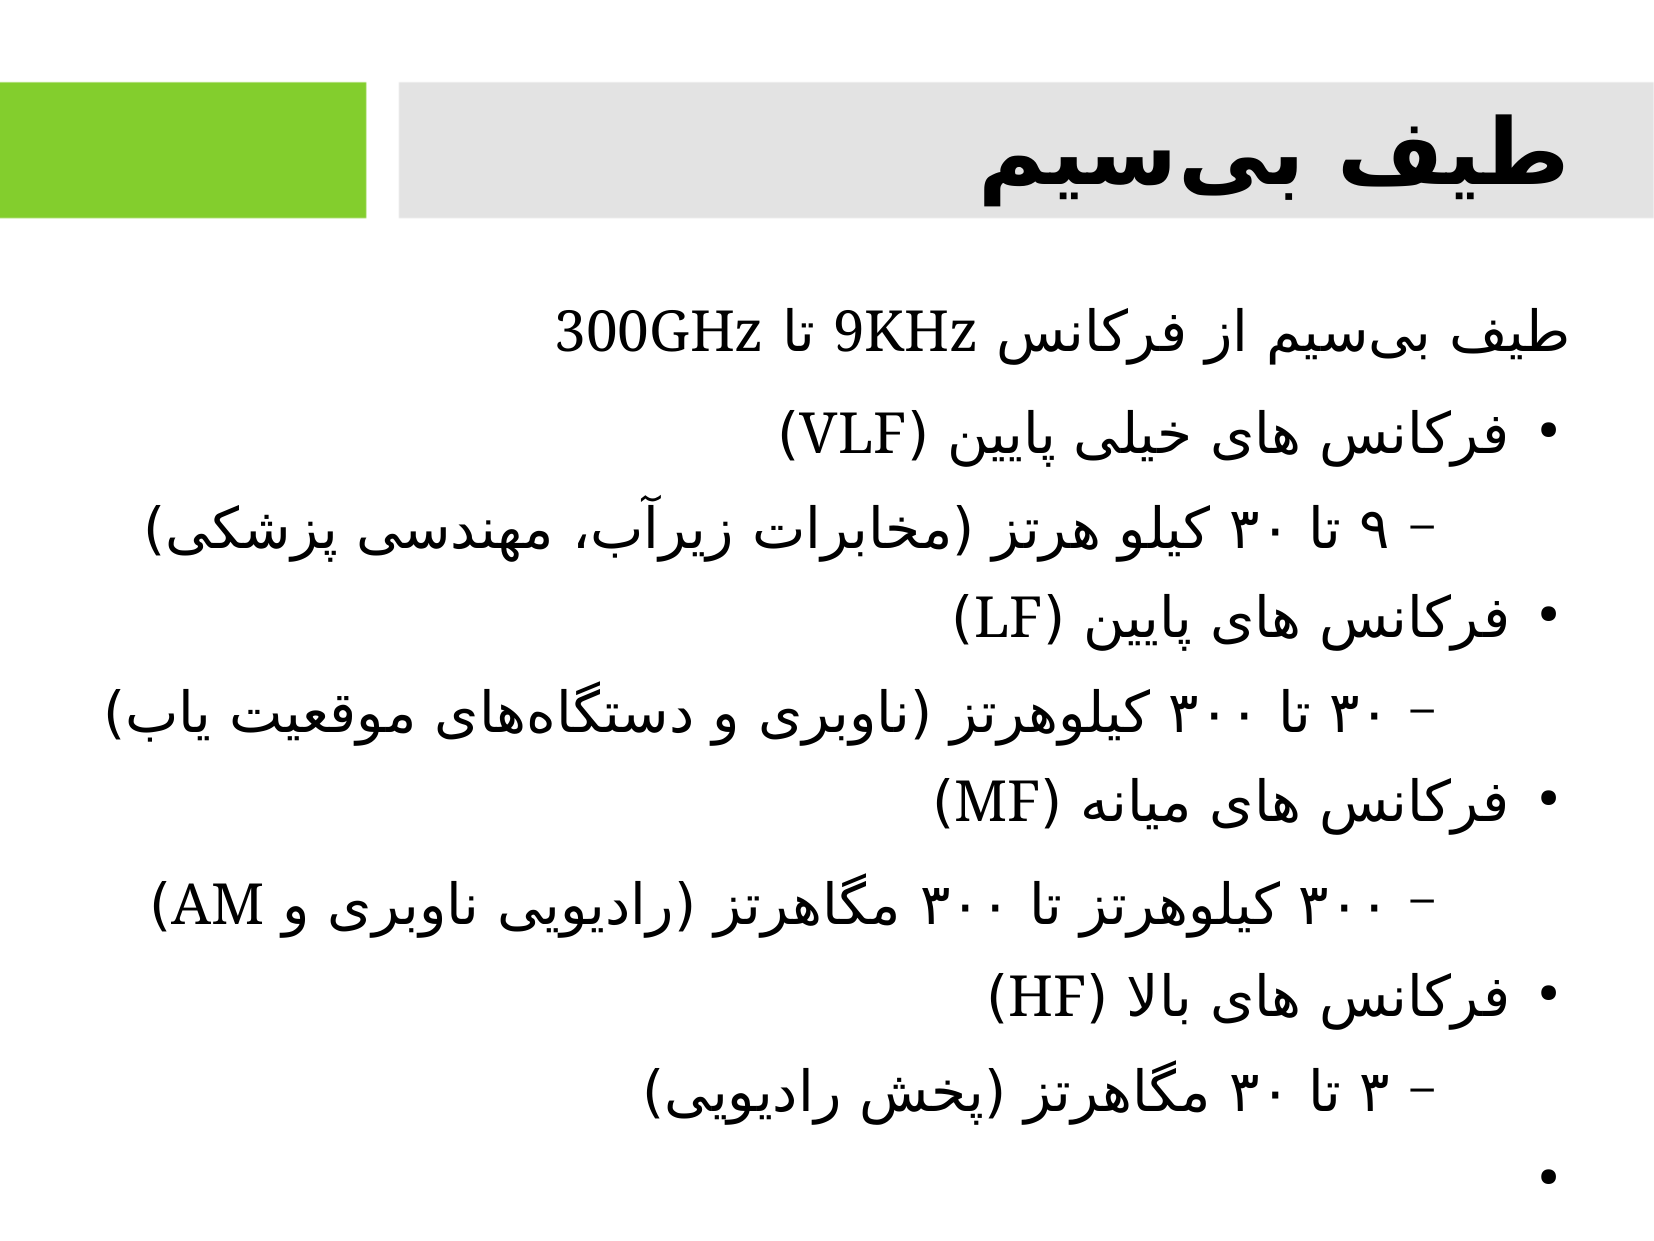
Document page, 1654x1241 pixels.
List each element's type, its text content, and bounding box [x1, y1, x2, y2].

picture [0, 0, 1654, 1241]
title طیف بی‌سیم [82, 49, 1571, 257]
list طیف بی‌سیم از فرکانس 9KHz تا 300GHz فرکانس های خیلی پایین (VLF) ۹ تا ۳۰ کیلو هرتز (مخابرات زیرآب، مهندسی پزشکی) فرکانس های پایین (LF) ۳۰ تا ۳۰۰ کیلوهرتز (ناوبری و دستگاه‌های موقعیت یاب) فرکانس های میانه (MF) ۳۰۰ کیلوهرتز تا ۳۰۰ مگاهرتز (رادیویی ناوبری و AM) فرکانس های بالا (HF) ۳ تا ۳۰ مگاهرتز (پخش رادیویی) [82, 290, 1571, 1182]
